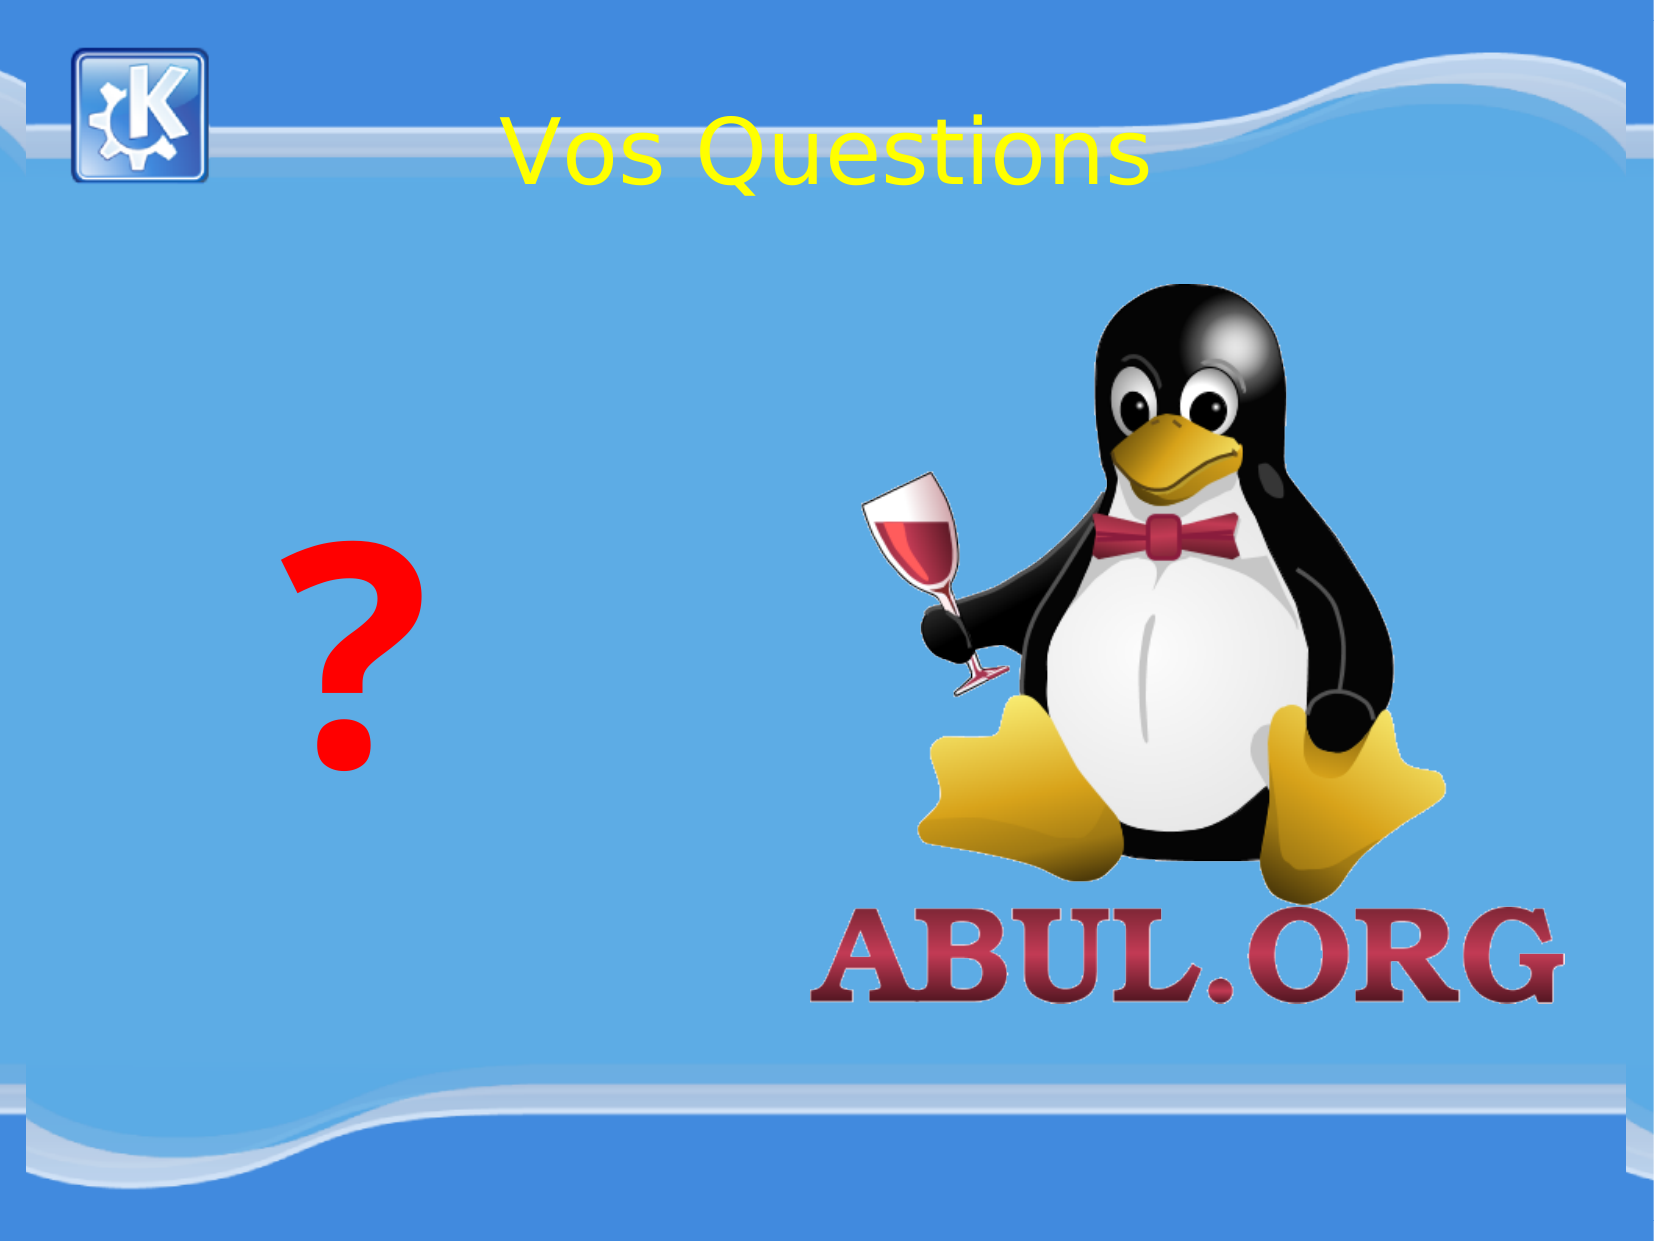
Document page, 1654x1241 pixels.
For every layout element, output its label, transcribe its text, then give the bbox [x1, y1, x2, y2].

title Vos Questions [82, 49, 1571, 257]
picture [0, 0, 1654, 1241]
text_box ? [265, 425, 510, 916]
